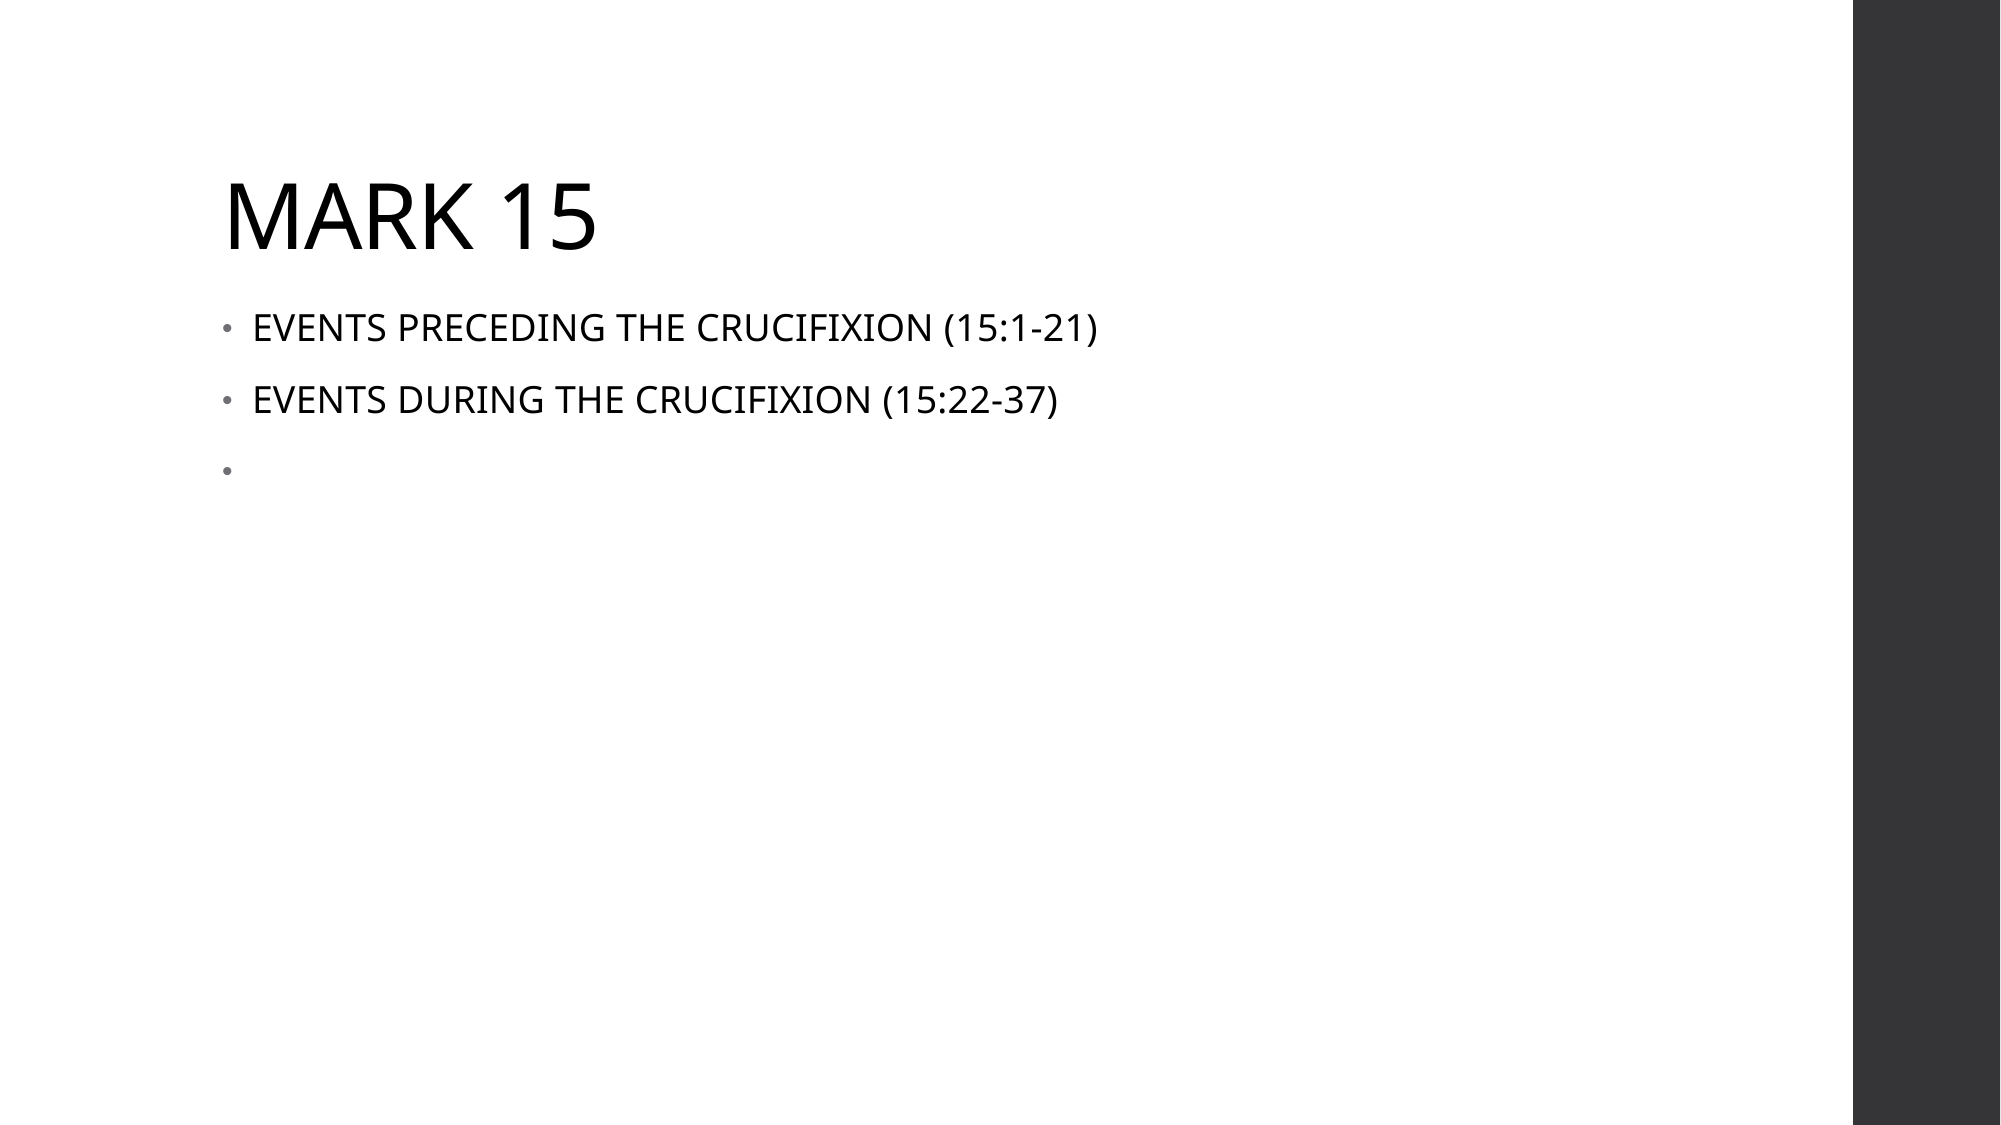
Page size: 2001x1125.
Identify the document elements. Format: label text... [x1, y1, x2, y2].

list EVENTS PRECEDING THE CRUCIFIXION (15:1-21) EVENTS DURING THE CRUCIFIXION (15:22-37) [206, 299, 1617, 1014]
title MARK 15 [206, 60, 1797, 278]
